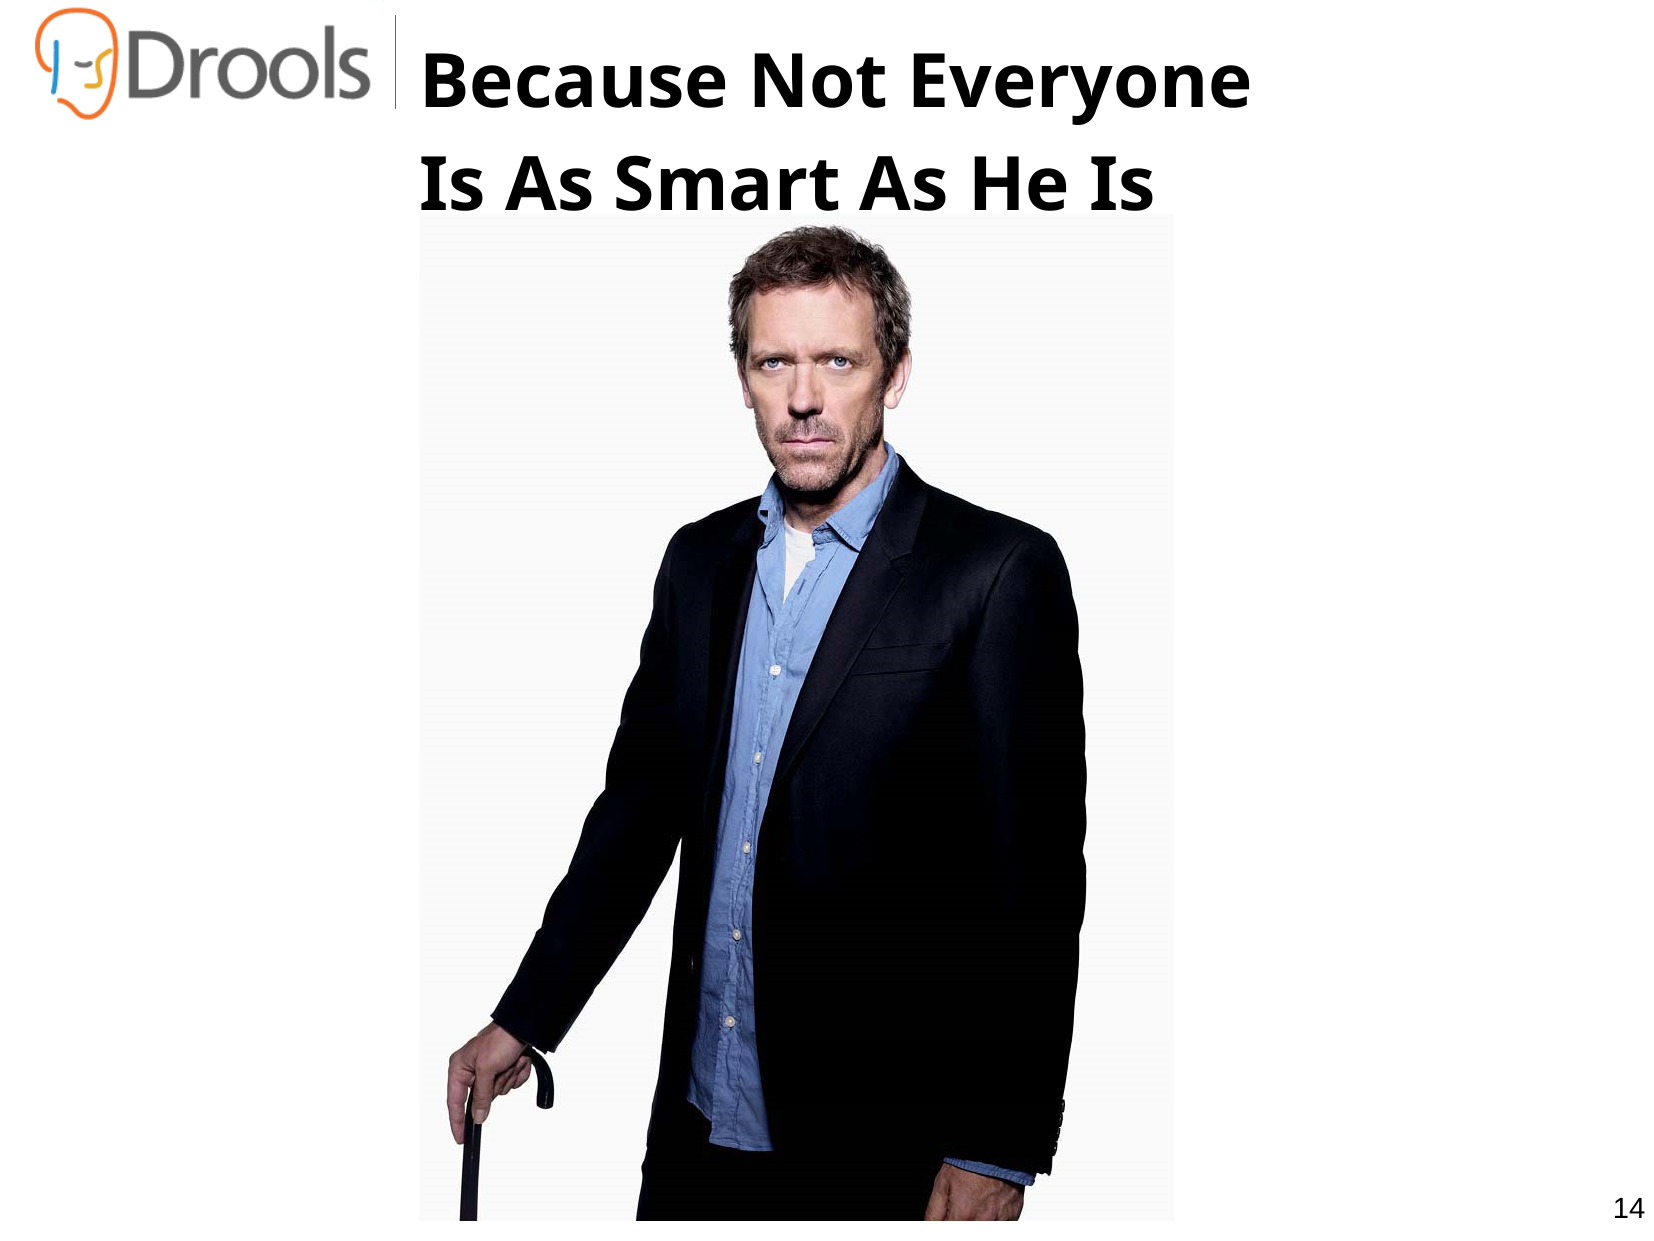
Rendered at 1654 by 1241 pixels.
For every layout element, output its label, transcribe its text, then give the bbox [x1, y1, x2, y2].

picture [419, 214, 1174, 1221]
title Because Not Everyone Is As Smart As He Is [419, 24, 1630, 236]
picture [29, 0, 384, 126]
